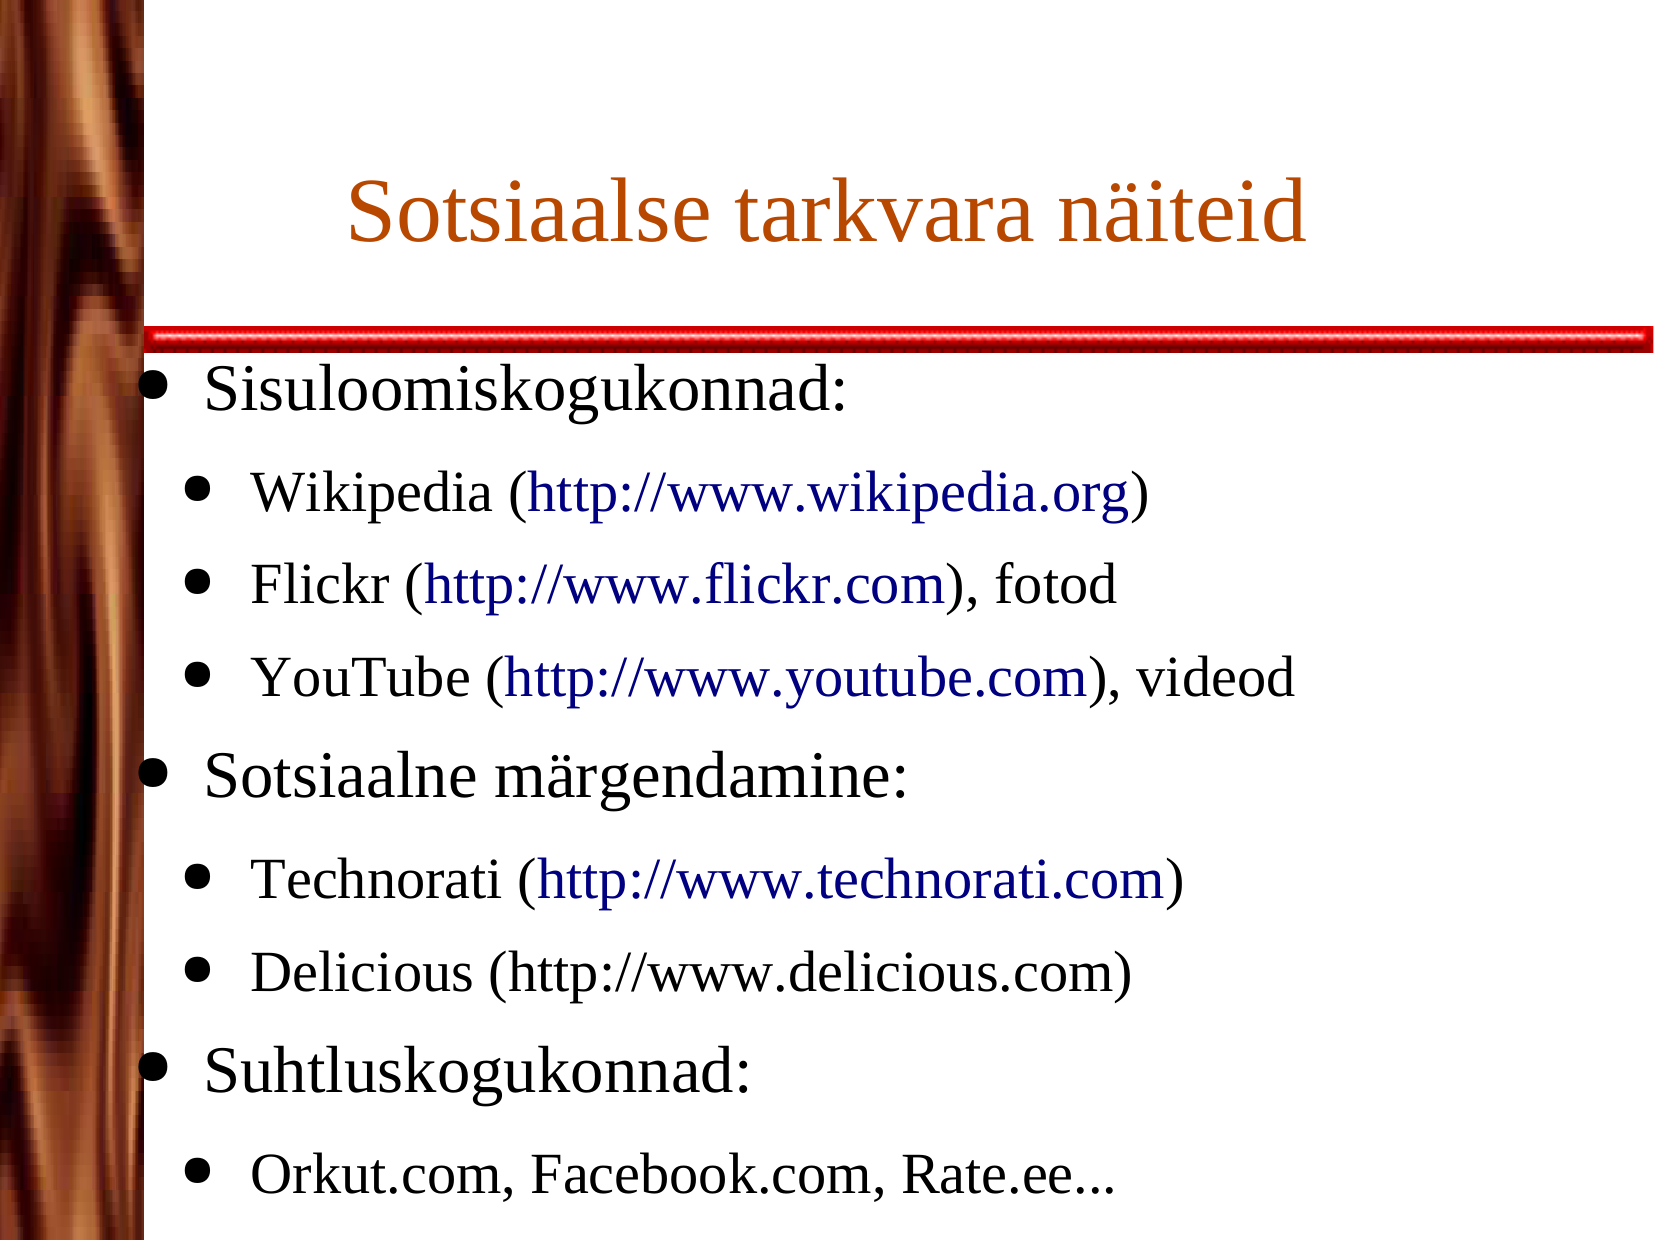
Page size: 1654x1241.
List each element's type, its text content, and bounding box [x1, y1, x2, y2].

picture [0, 0, 1654, 1240]
title Sotsiaalse tarkvara näiteid [121, 100, 1533, 312]
list Sisuloomiskogukonnad: Wikipedia (http://www.wikipedia.org) Flickr (http://www.flickr.com), fotod YouTube (http://www.youtube.com), videod Sotsiaalne märgendamine: Technorati (http://www.technorati.com) Delicious (http://www.delicious.com) Suhtluskogukonnad: Orkut.com, Facebook.com, Rate.ee... [121, 344, 1533, 1201]
